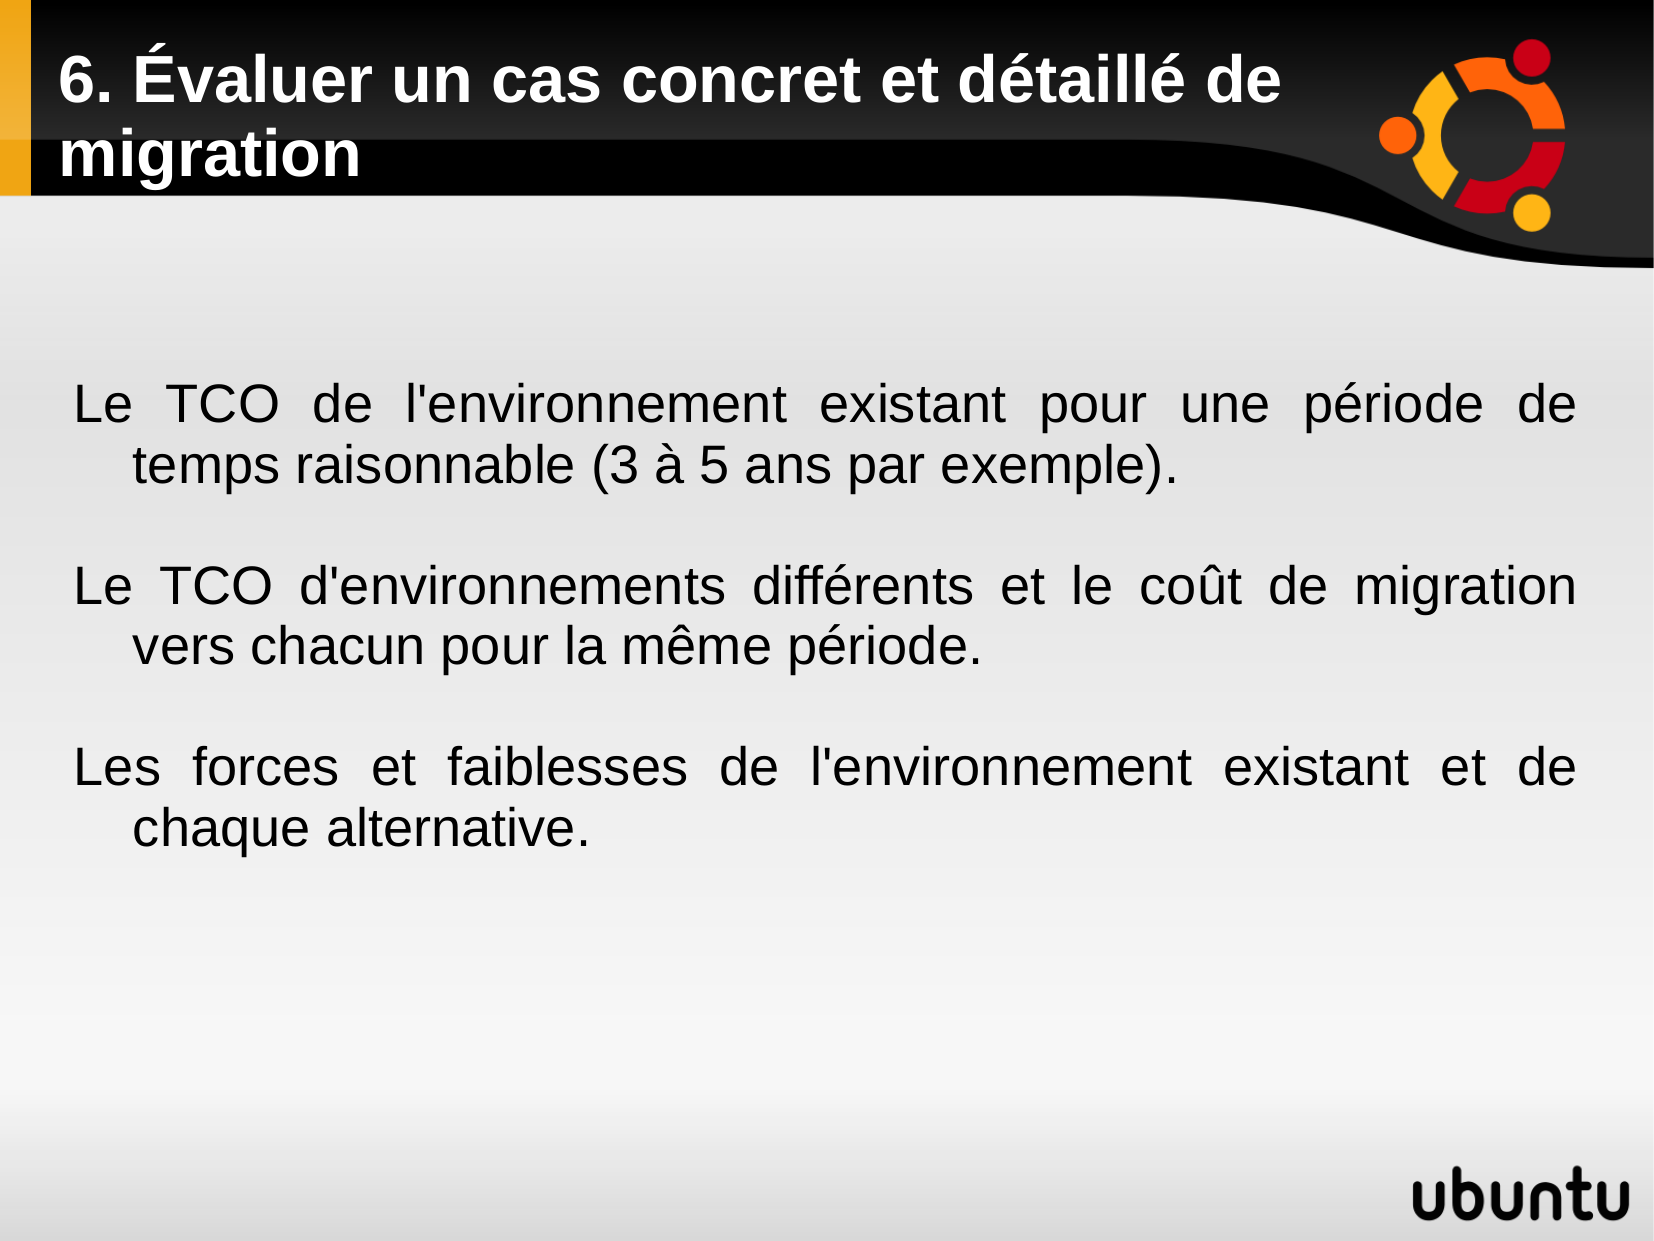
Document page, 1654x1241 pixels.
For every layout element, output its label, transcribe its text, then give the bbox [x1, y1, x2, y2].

title 6. Évaluer un cas concret et détaillé de migration [59, 25, 1601, 207]
text_box Le TCO de l'environnement existant pour une période de temps raisonnable (3 à 5 ans par exemple). Le TCO d'environnements différents et le coût de migration vers chacun pour la même période. Les forces et faiblesses de l'environnement existant et de chaque alternative. [59, 366, 1595, 920]
picture [0, 0, 1654, 1241]
